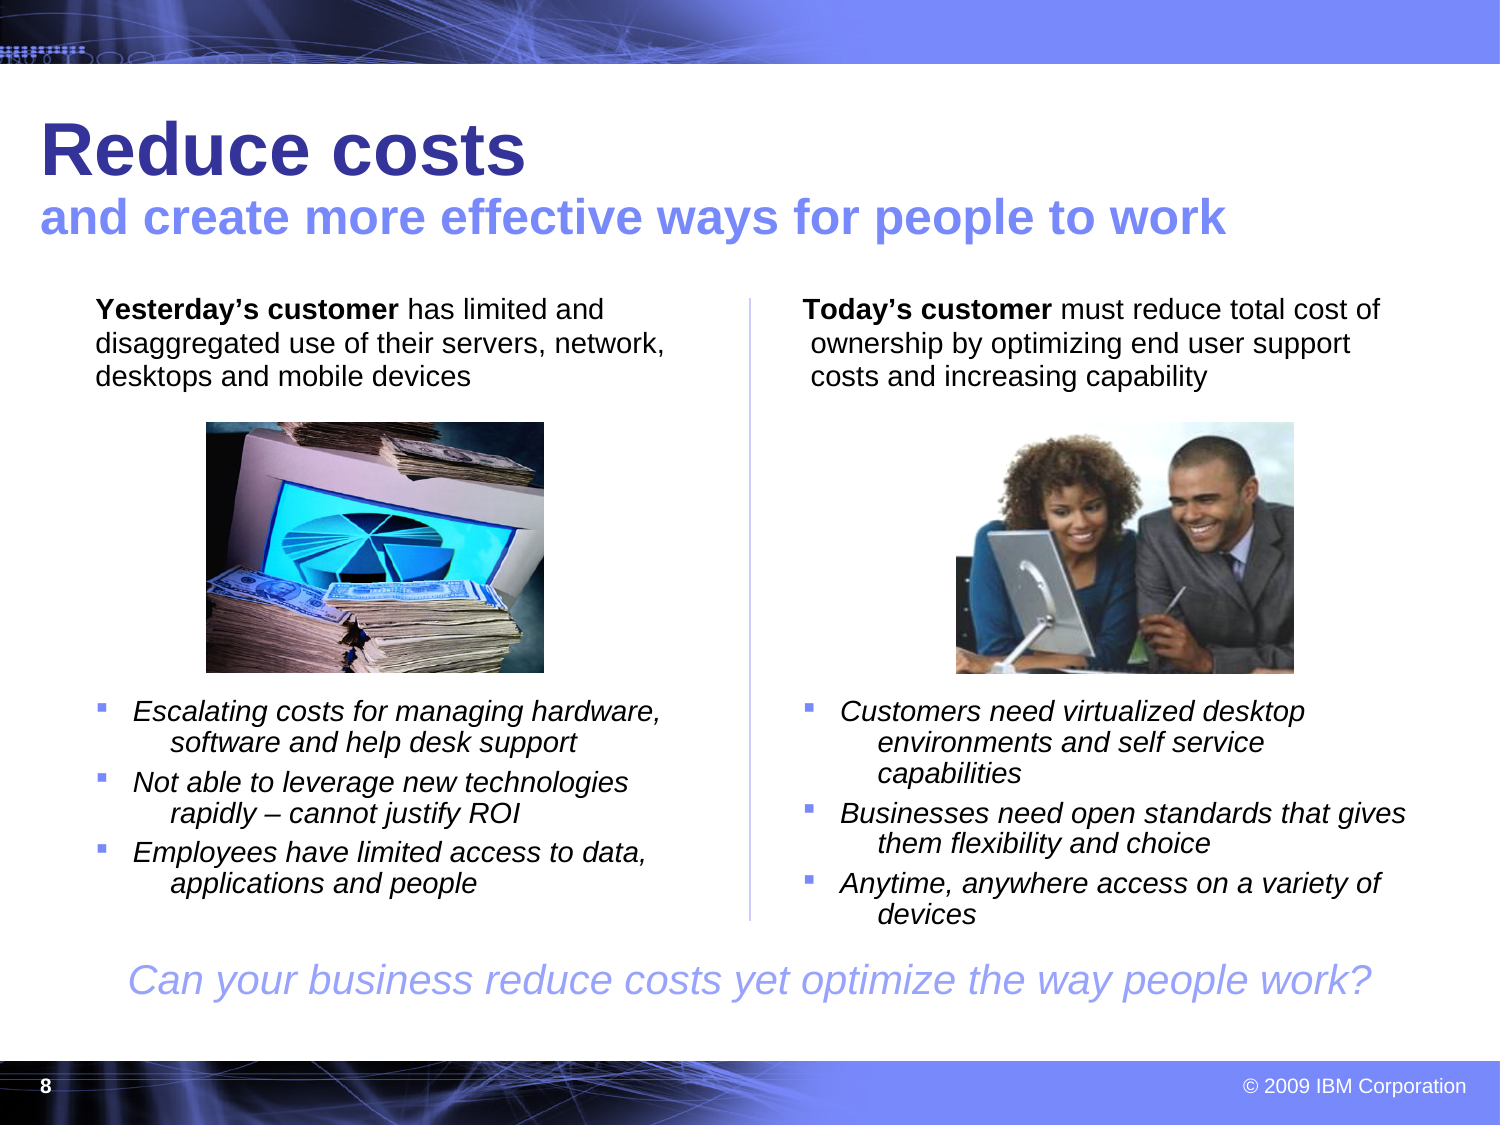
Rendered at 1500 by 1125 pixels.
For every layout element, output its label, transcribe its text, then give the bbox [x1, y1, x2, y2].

picture [0, 1061, 1500, 1125]
text_box Yesterday’s customer has limited and disaggregated use of their servers, network, desktops and mobile devices [80, 284, 731, 401]
picture [206, 422, 544, 673]
title Reduce costs and create more effective ways for people to work [25, 103, 1378, 302]
picture [0, 0, 1500, 64]
text_box Today’s customer must reduce total cost of ownership by optimizing end user support costs and increasing capability [787, 284, 1436, 401]
list Customers need virtualized desktop environments and self service capabilities Businesses need open standards that gives them flexibility and choice Anytime, anywhere access on a variety of devices [787, 689, 1434, 973]
list Escalating costs for managing hardware, software and help desk support Not able to leverage new technologies rapidly – cannot justify ROI Employees have limited access to data, applications and people [80, 689, 703, 973]
text_box Can your business reduce costs yet optimize the way people work? [89, 947, 1412, 1013]
picture [956, 422, 1294, 674]
